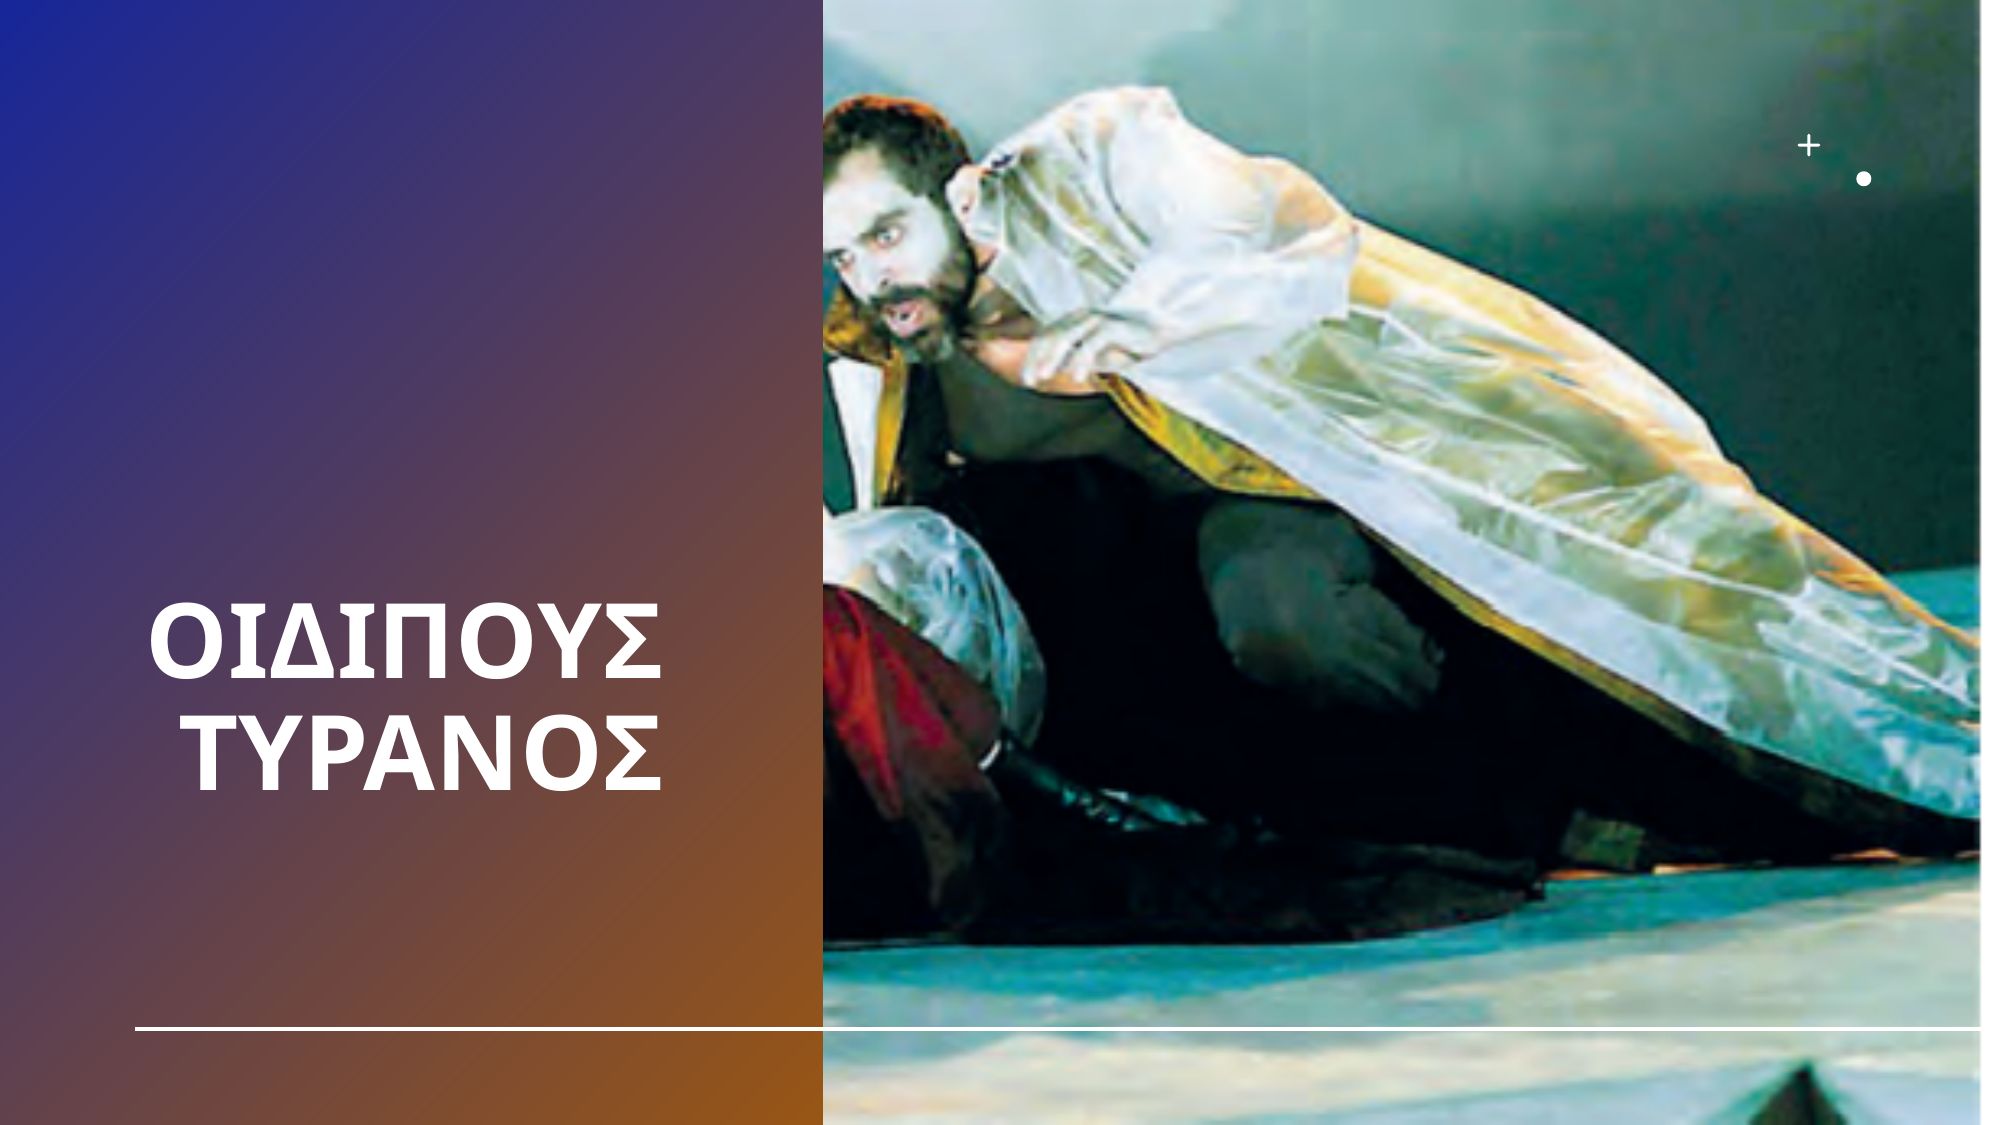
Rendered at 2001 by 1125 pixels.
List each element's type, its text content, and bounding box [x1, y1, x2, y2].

title ΟΙΔΙΠΟΥΣ ΤΥΡΑΝΟΣ [130, 225, 733, 821]
picture [823, 1031, 2000, 1125]
text_box [1797, 133, 1821, 157]
text_box [1856, 171, 1872, 187]
text_box [0, 0, 823, 1125]
picture [823, 0, 2000, 1027]
